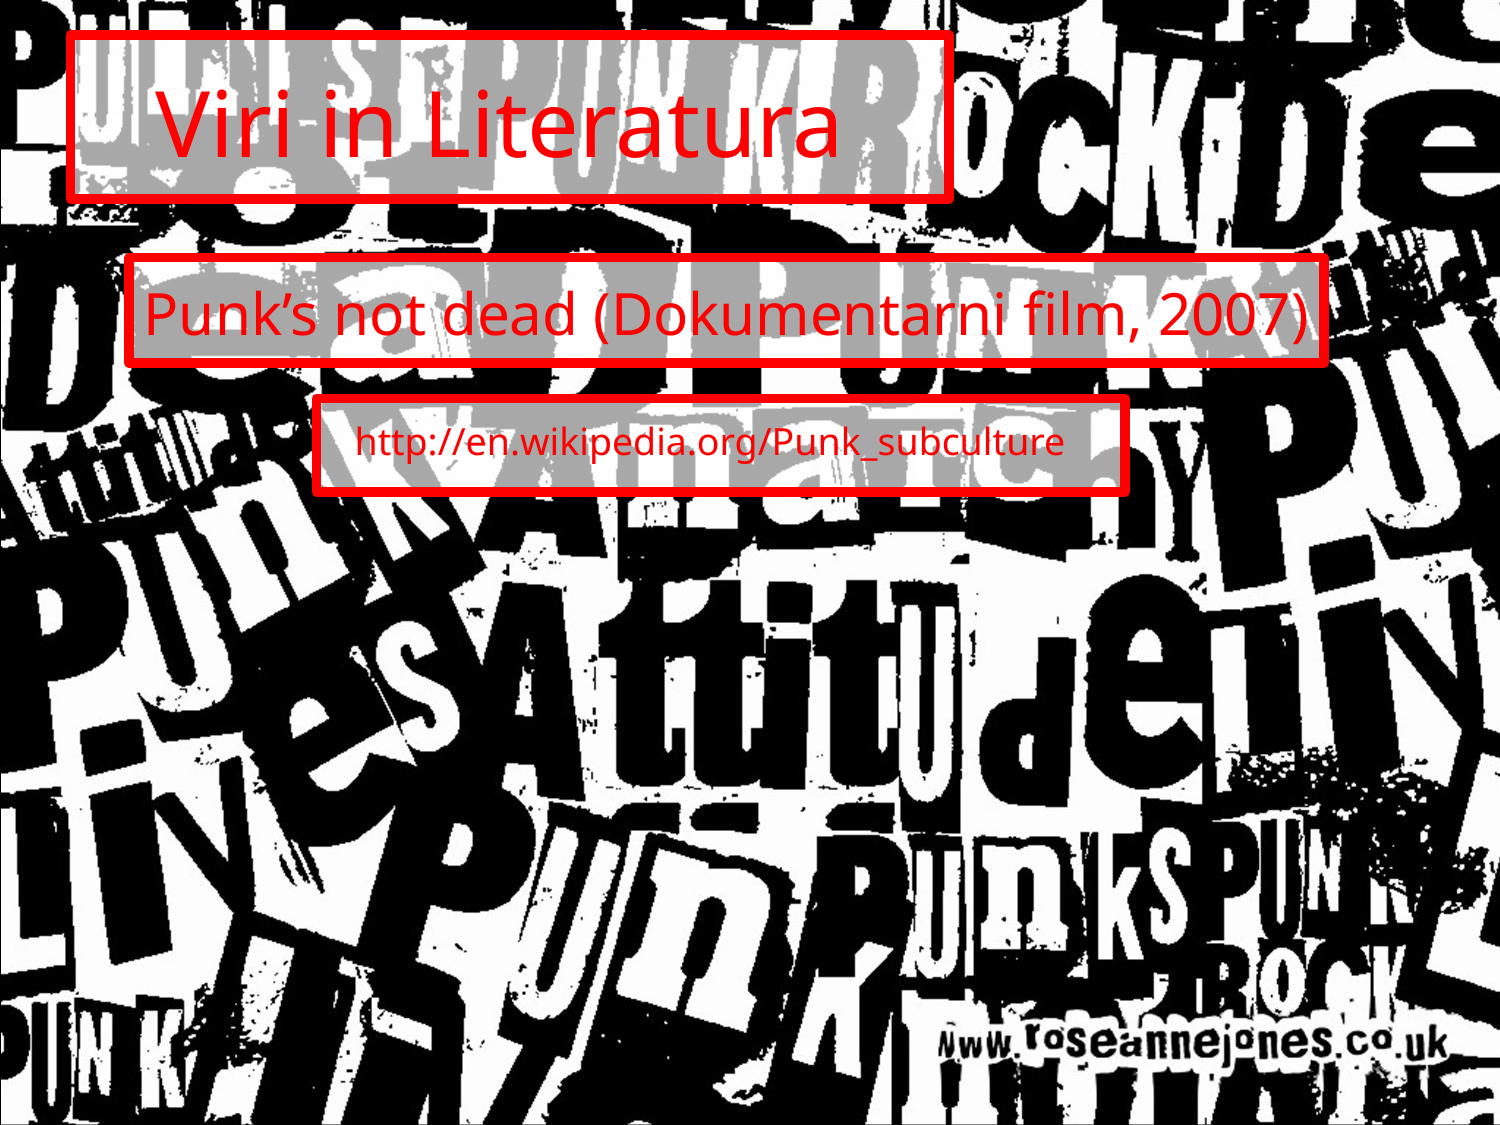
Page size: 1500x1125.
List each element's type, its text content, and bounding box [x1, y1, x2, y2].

text_box [128, 355, 1325, 364]
text_box [128, 257, 1325, 269]
text_box [316, 398, 1125, 493]
text_box [70, 35, 950, 200]
text_box Viri in Literatura [140, 58, 903, 184]
text_box http://en.wikipedia.org/Punk_subculture [339, 410, 1114, 470]
text_box Punk’s not dead (Dokumentarni film, 2007) [128, 269, 1454, 355]
picture [0, 0, 1500, 1125]
